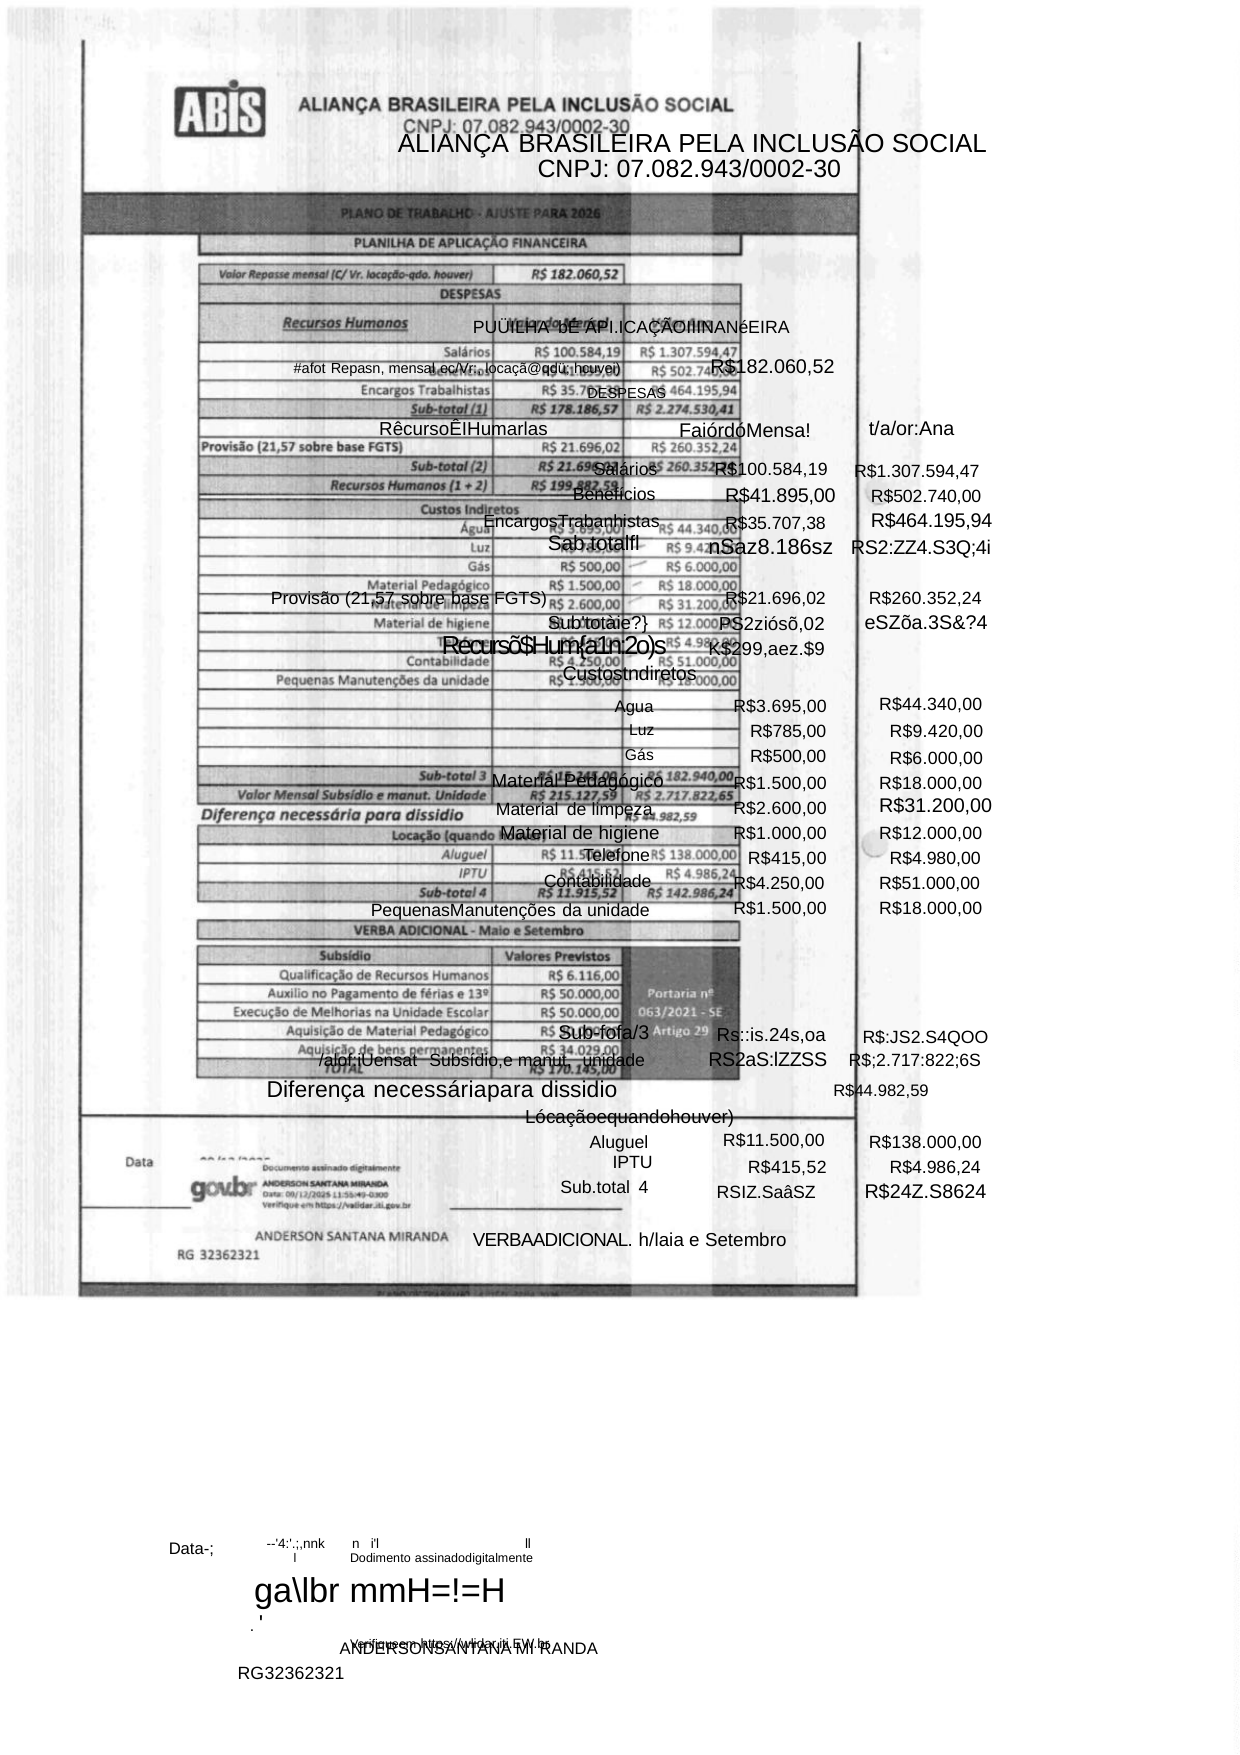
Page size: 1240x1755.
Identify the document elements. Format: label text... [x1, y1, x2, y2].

text_box R$415,52 [747, 1156, 852, 1177]
text_box Benefícios [572, 483, 681, 504]
text_box i'l [370, 1535, 405, 1551]
text_box Data-; [168, 1539, 240, 1558]
text_box Sub.total 4 [560, 1177, 673, 1198]
text_box Provisão (21,57 sobre base FGTS) [270, 588, 570, 608]
text_box Material de higiene Telefone [499, 822, 682, 866]
text_box Rs::is.24s,oa RS2aS:lZZSS R$;2.717:822;6S [708, 1024, 1006, 1071]
text_box ANDERSONSANTANA MI RANDA [339, 1639, 625, 1658]
text_box ga\lbr mmH=!=H . ' Verifiqueem https://wlidar.iti.EW.br [249, 1570, 577, 1652]
text_box Contabilidade [543, 871, 678, 892]
text_box VERBAADICIONAL. h/laia e Setembro [472, 1228, 807, 1250]
text_box RêcursoÊIHumarlas [379, 418, 572, 440]
text_box t/a/or:Ana [868, 417, 980, 440]
text_box #afot Repasn, mensal ec/Vr:, locaçã@qdü; hcuvei) [293, 359, 650, 377]
text_box RSIZ.SaâSZ [716, 1181, 842, 1202]
text_box Agua Luz [614, 697, 680, 739]
text_box [0, 0, 1240, 1755]
text_box Gás [624, 746, 679, 764]
text_box nSaz8.186sz RS2:ZZ4.S3Q;4i [708, 534, 1016, 559]
text_box R$1.307.594,47 R$502.740,00 R$464.195,94 [854, 460, 1018, 532]
text_box RG32362321 [237, 1663, 371, 1683]
text_box PUÜILHA bÉ ÁPI.ICAÇÃOIIINANéEIRA [472, 317, 812, 338]
text_box R$6.000,00 R$18.000,00 R$31.200,00 [879, 748, 1018, 817]
text_box FaiórdóMensa! [679, 419, 837, 442]
text_box R$:JS2.S4QOO [862, 1027, 1014, 1048]
text_box EncargosTrabanhistas Sab.totalfl [483, 511, 687, 556]
text_box Aluguel IPTU [589, 1131, 678, 1173]
text_box R$3.695,00 R$785,00 [733, 696, 853, 742]
text_box R$138.000,00 R$4.986,24 [868, 1131, 1008, 1177]
text_box Sub-fofa/3 /alof:iUensat Subsídio,e manut, unidade Diferença necessáriapara dissidio [266, 1021, 675, 1102]
text_box R$12.000,00 R$4.980,00 R$51.000,00 R$18.000,00 [879, 823, 1008, 919]
text_box R$44.982,59 [833, 1080, 954, 1100]
text_box Salários [593, 458, 683, 479]
text_box --'4:'.;,nnk l [266, 1535, 350, 1566]
text_box R$44.340,00 R$9.420,00 [879, 694, 1009, 742]
text_box Material Pedagógico Material de limpeza [491, 770, 687, 820]
text_box R$500,00 [749, 746, 852, 767]
text_box R$24Z.S8624 [864, 1179, 1012, 1203]
text_box DESPESAS [587, 384, 692, 402]
text_box R$182.060,52 [710, 354, 860, 378]
text_box ll [525, 1535, 556, 1551]
text_box Lócaçãoequandohouver) [524, 1105, 758, 1127]
text_box R$100.584,19 R$41.895,00 R$35.707,38 [714, 458, 861, 533]
text_box Sub'totàie?} Recursõ$Hum{a1n:2o)s Custostndiretos [441, 612, 744, 685]
text_box ALIANÇA BRASILEIRA PELA INCLUSÃO SOCIAL CNPJ: 07.082.943/0002-30 [397, 128, 1008, 183]
text_box R$1.500,00 R$2.600,00 R$1.000,00 R$415,00 [733, 773, 853, 869]
text_box R$4.250,00 R$1.500,00 [733, 873, 853, 919]
text_box R$11.500,00 [722, 1129, 852, 1150]
text_box n Dodimento assinadodigitalmente [350, 1535, 557, 1566]
text_box R$21.696,02 PS2ziósõ,02 K$299,aez.$9 [708, 588, 852, 660]
text_box PequenasManutenções da unidade [370, 900, 678, 921]
text_box R$260.352,24 eSZõa.3S&?4 [864, 588, 1014, 634]
